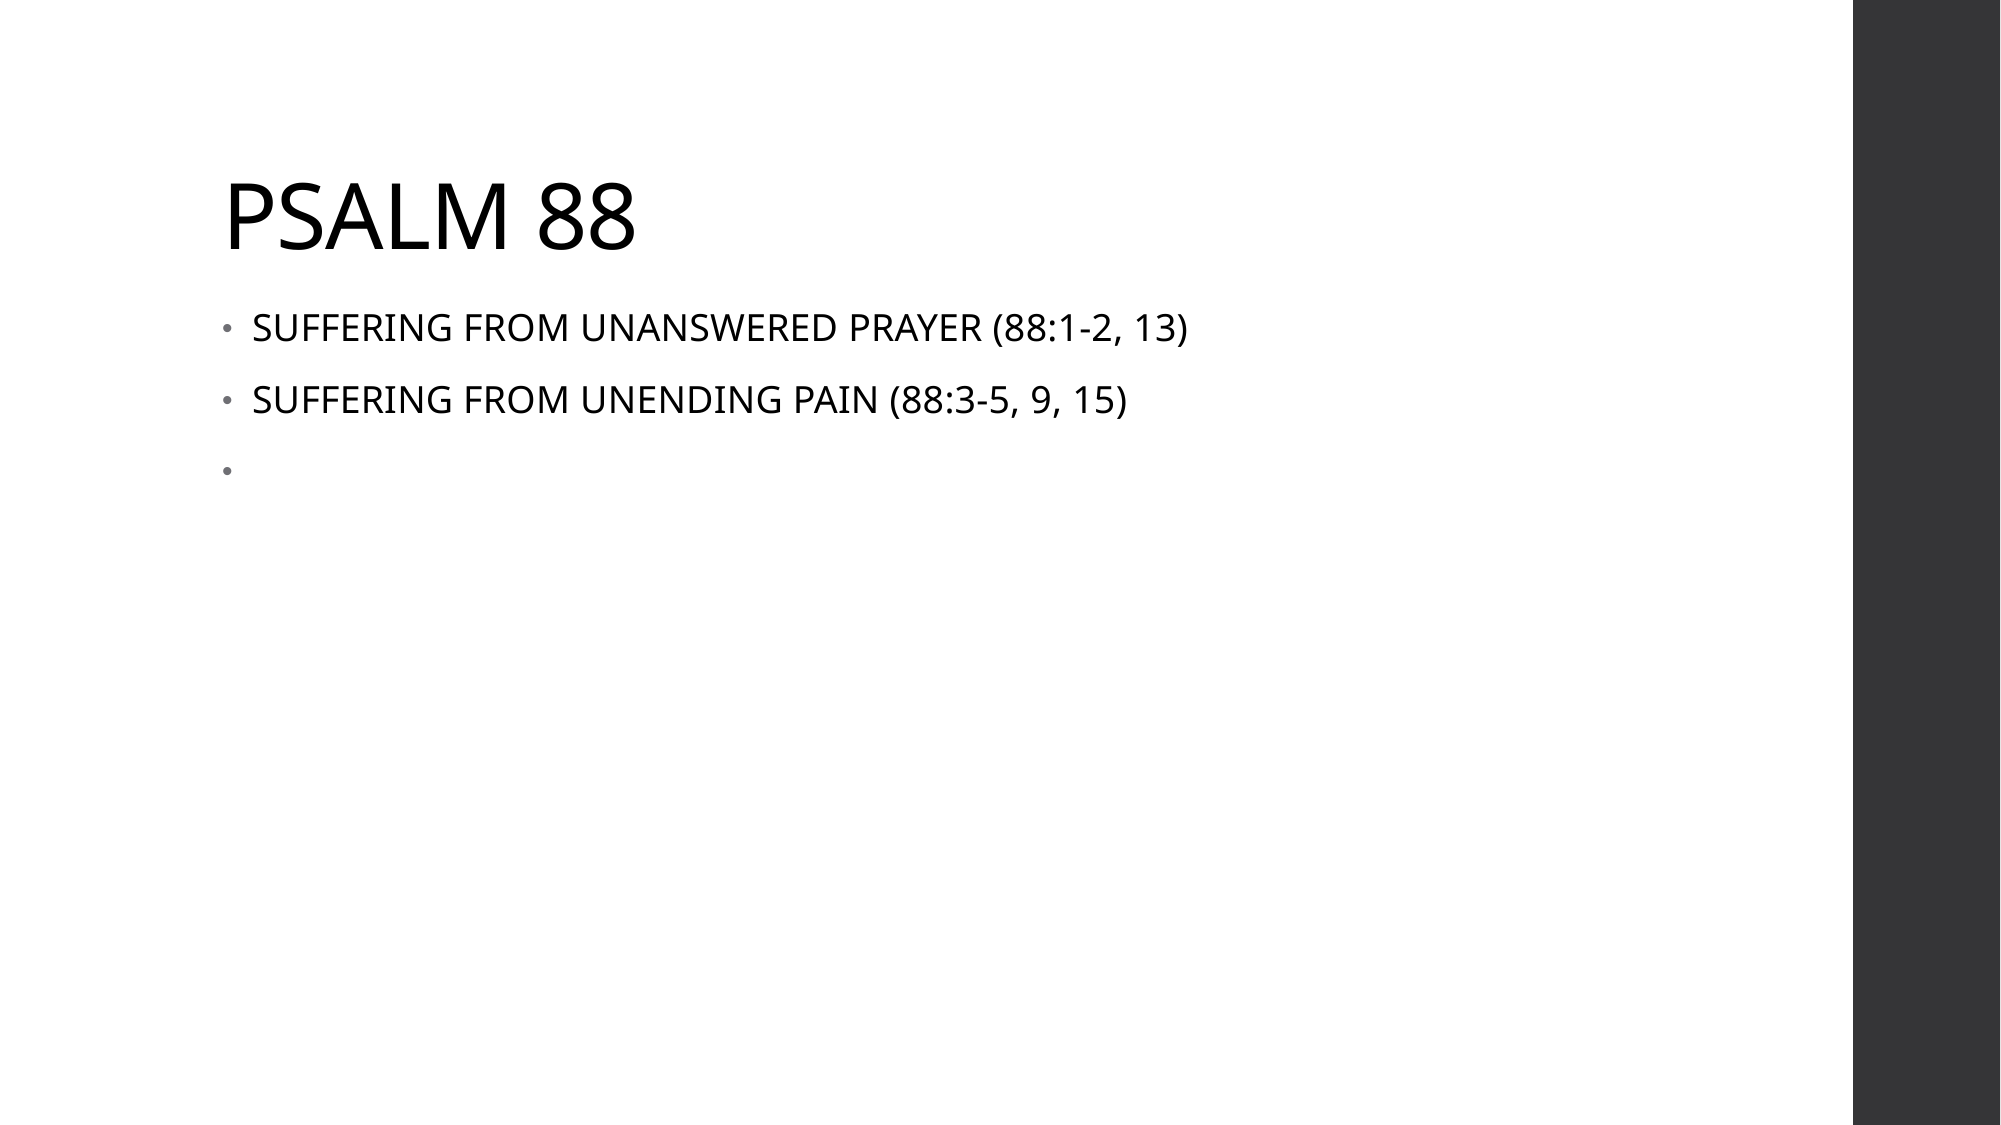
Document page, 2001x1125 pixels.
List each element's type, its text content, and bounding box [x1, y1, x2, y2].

title PSALM 88 [206, 60, 1797, 278]
list SUFFERING FROM UNANSWERED PRAYER (88:1-2, 13) SUFFERING FROM UNENDING PAIN (88:3-5, 9, 15) [206, 299, 1617, 1014]
